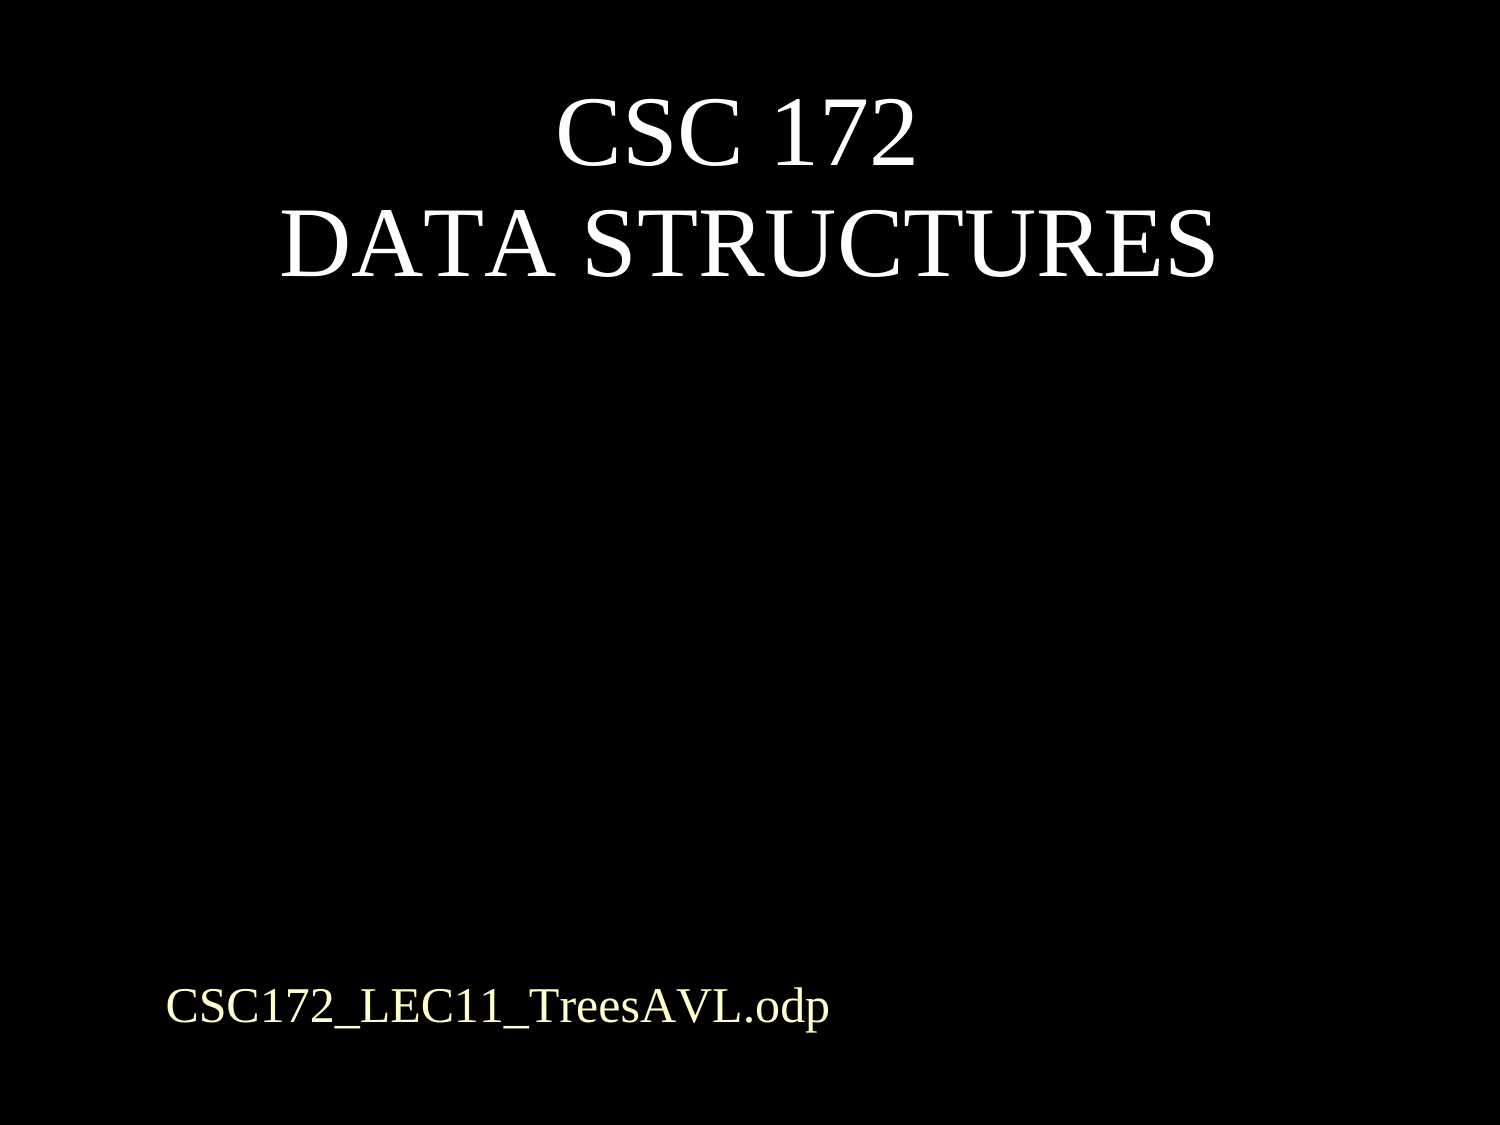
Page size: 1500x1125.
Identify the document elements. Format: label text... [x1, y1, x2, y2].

text_box CSC172_LEC11_TreesAVL.odp [150, 970, 846, 1041]
title CSC 172 DATA STRUCTURES [75, 37, 1426, 338]
